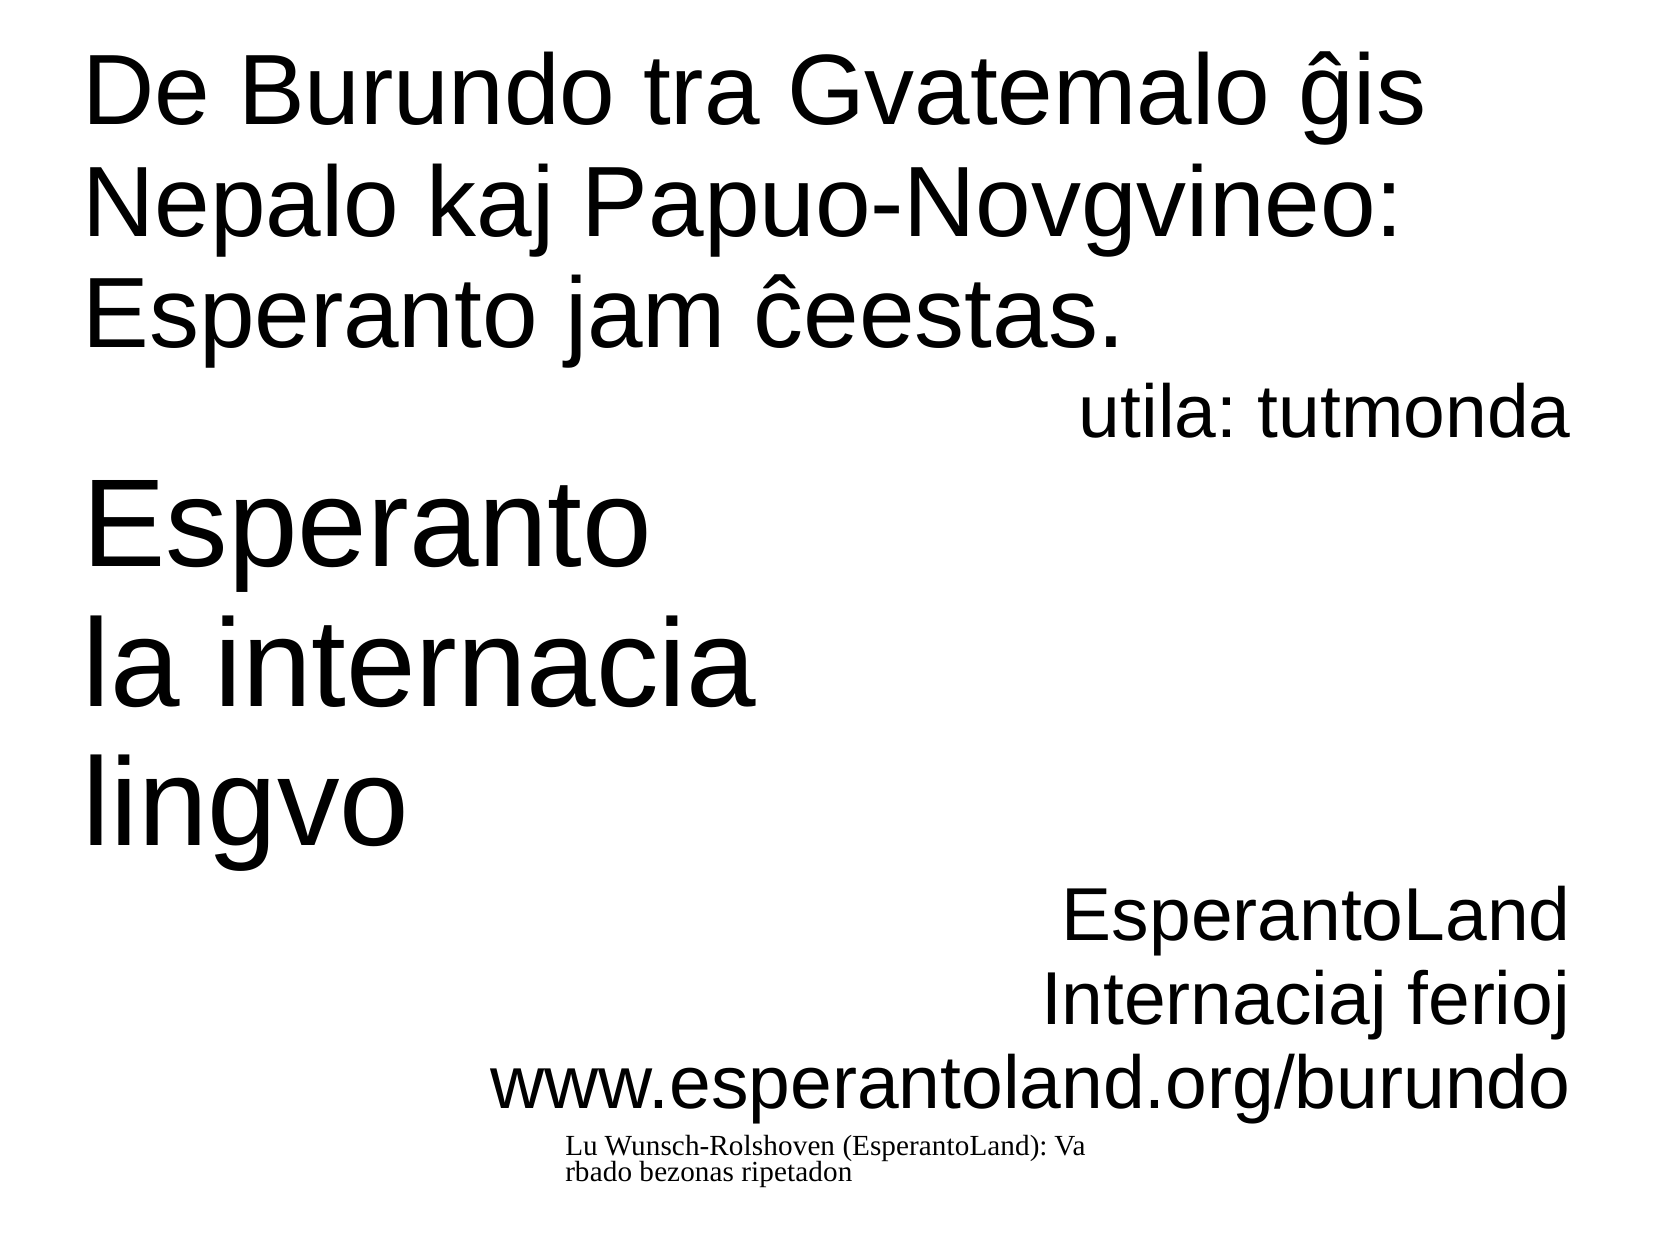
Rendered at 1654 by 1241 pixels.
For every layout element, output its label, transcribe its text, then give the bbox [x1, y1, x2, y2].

subtitle De Burundo tra Gvatemalo ĝis Nepalo kaj Papuo-Novgvineo: Esperanto jam ĉeestas. utila: tutmonda Esperanto la internacia lingvo EsperantoLand Internaciaj ferioj www.esperantoland.org/burundo [82, 33, 1571, 1125]
